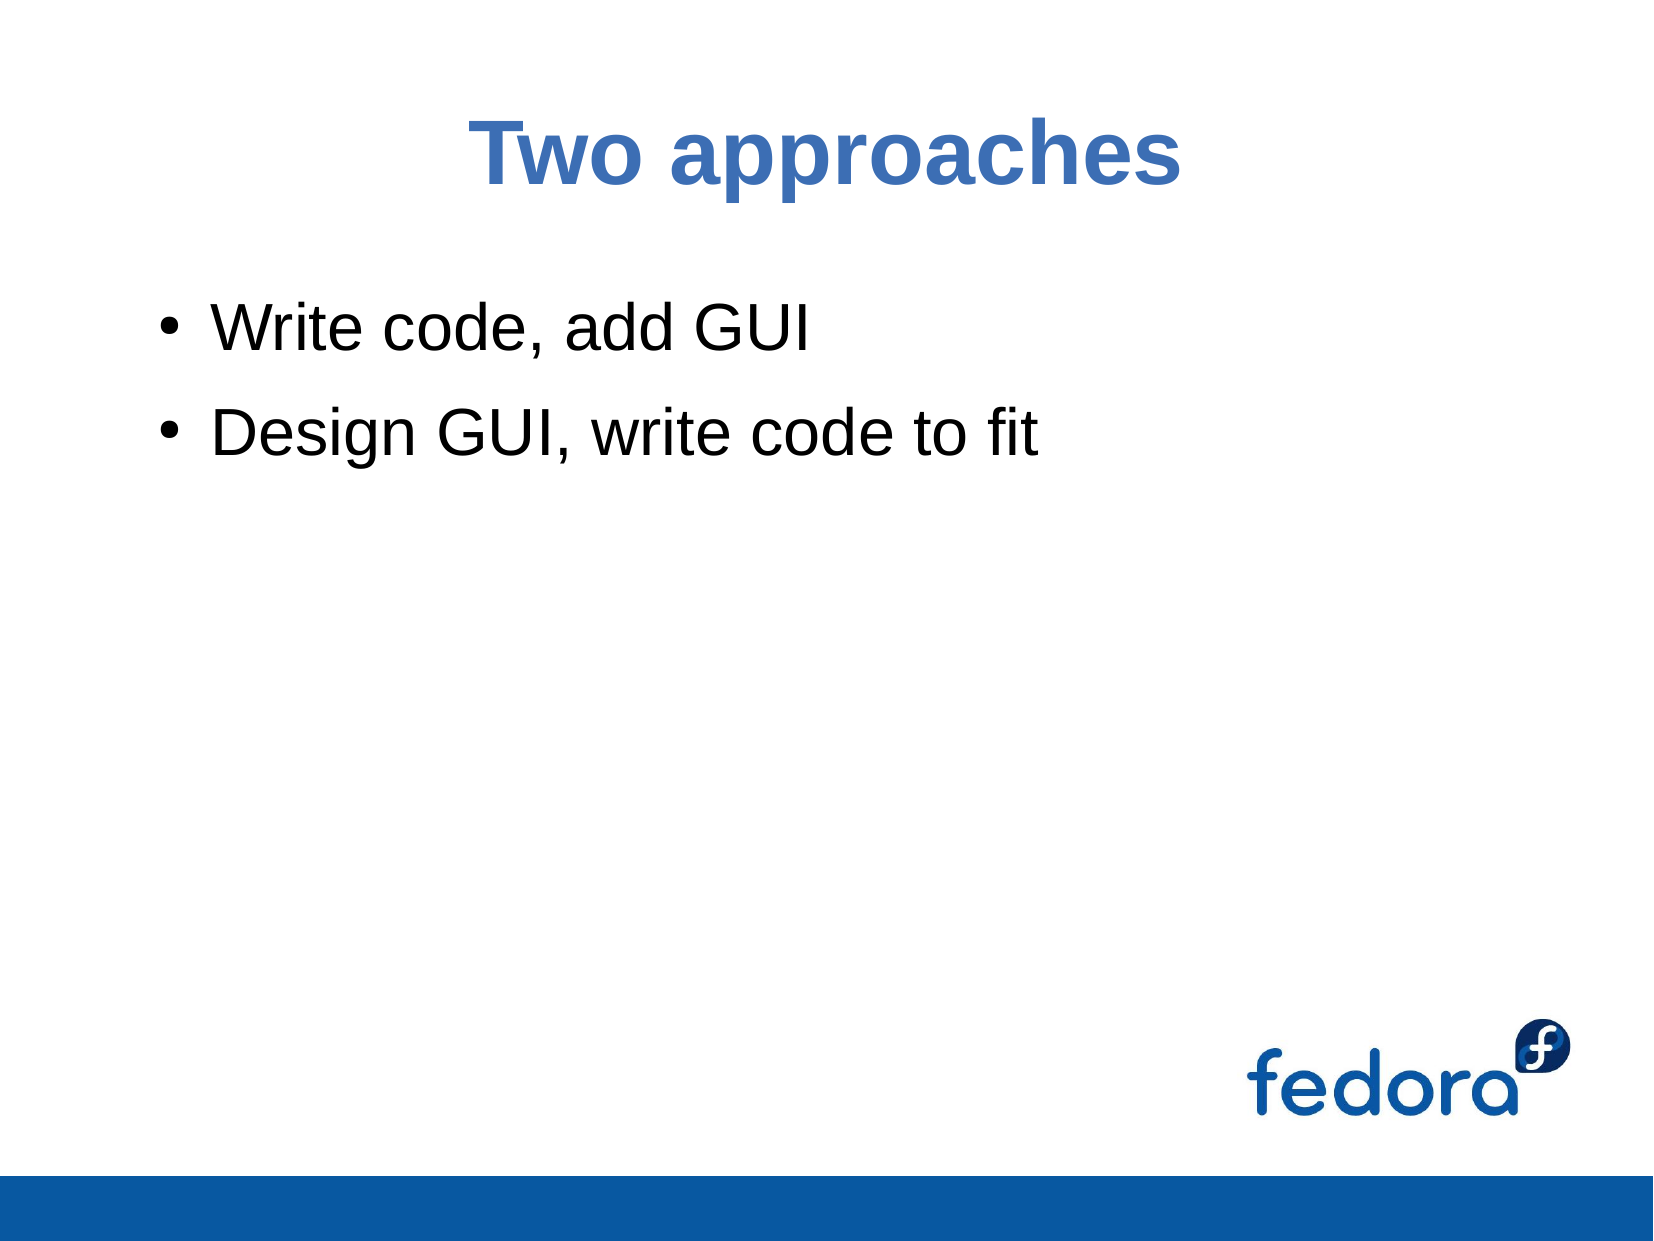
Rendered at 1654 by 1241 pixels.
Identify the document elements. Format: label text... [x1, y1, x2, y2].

title Two approaches [82, 56, 1571, 250]
list Write code, add GUI Design GUI, write code to fit [82, 290, 1571, 1095]
picture [0, 1176, 1653, 1241]
picture [1237, 1010, 1576, 1125]
